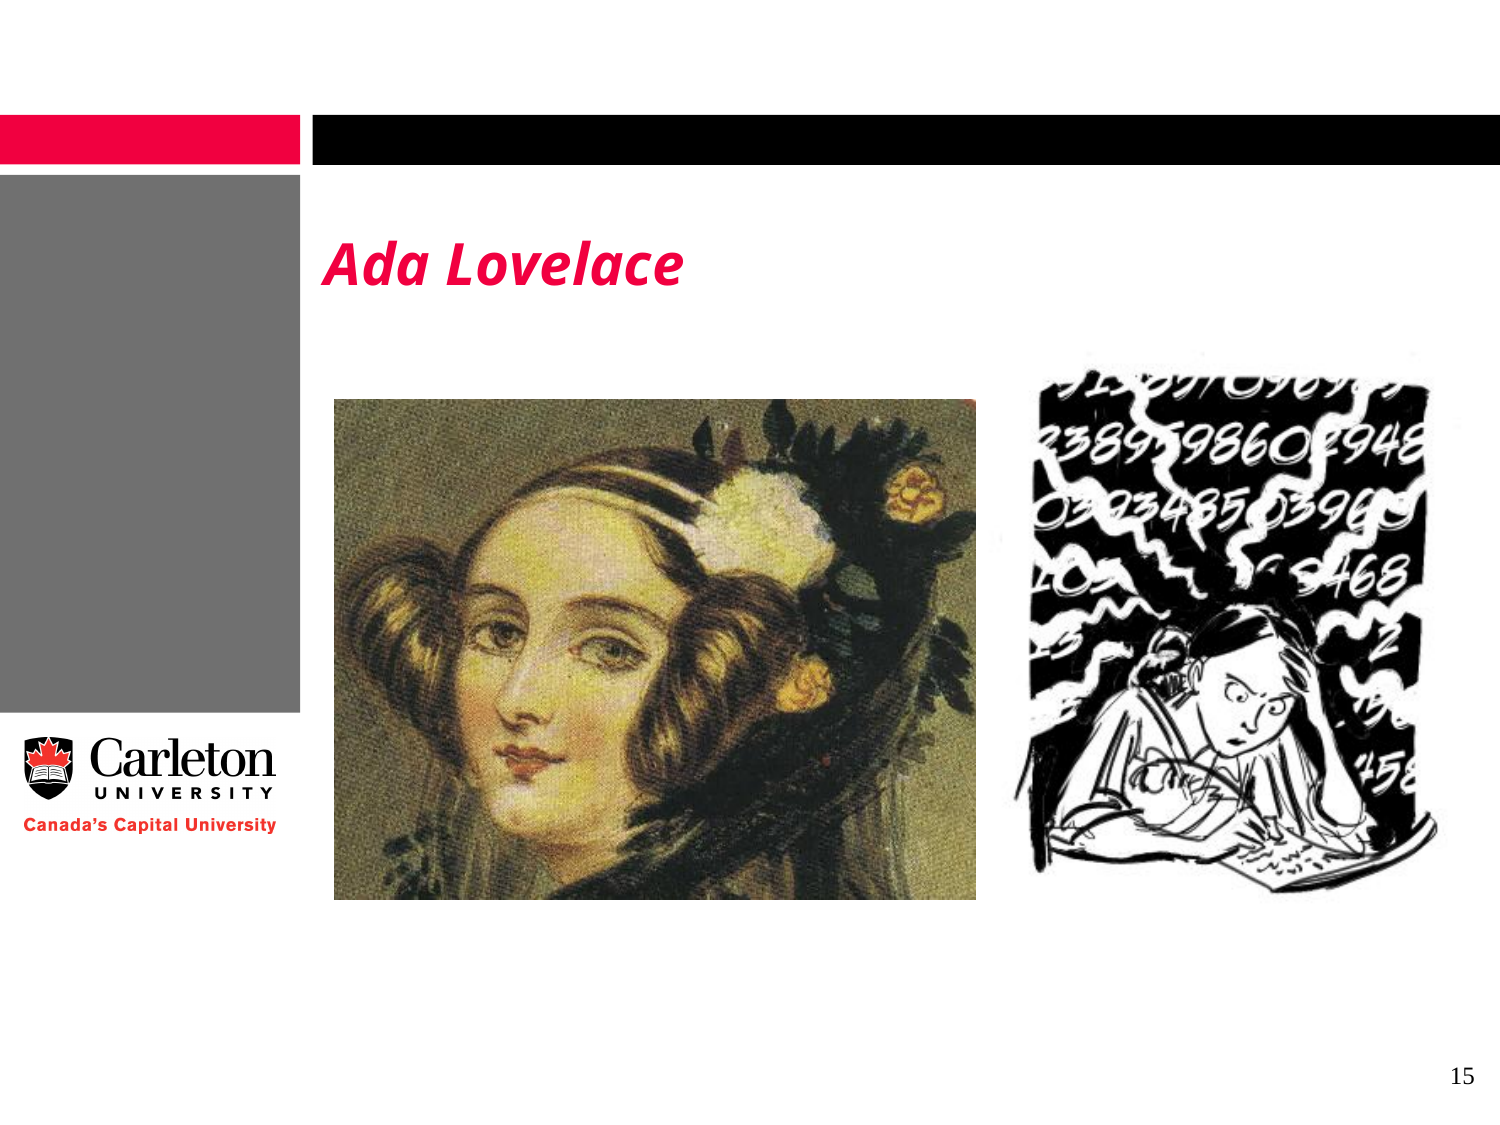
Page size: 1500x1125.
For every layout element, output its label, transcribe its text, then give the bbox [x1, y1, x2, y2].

picture [24, 737, 276, 834]
picture [334, 337, 1500, 1051]
title Ada Lovelace [324, 194, 1450, 331]
